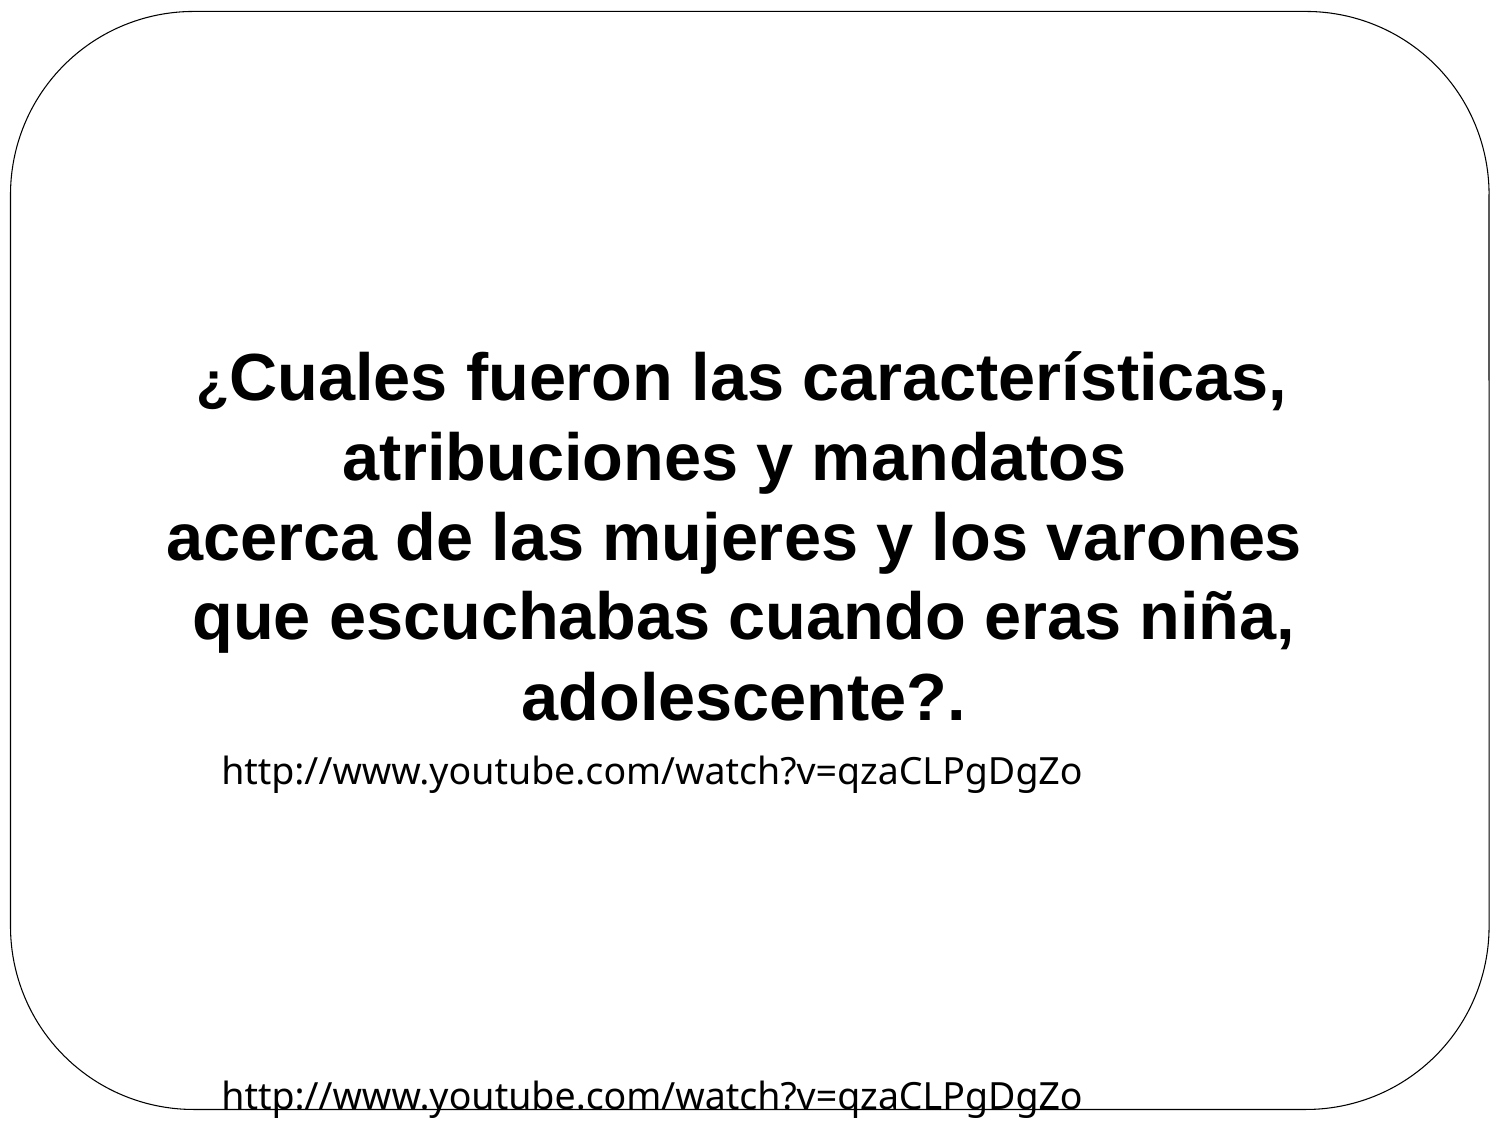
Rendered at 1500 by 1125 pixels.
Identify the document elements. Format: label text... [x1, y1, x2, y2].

text_box http://www.youtube.com/watch?v=qzaCLPgDgZo [206, 739, 1306, 806]
text_box ¿Cuales fueron las características, atribuciones y mandatos acerca de las mujeres y los varones que escuchabas cuando eras niña, adolescente?. [135, 66, 1353, 882]
text_box http://www.youtube.com/watch?v=qzaCLPgDgZo [206, 1064, 1331, 1125]
